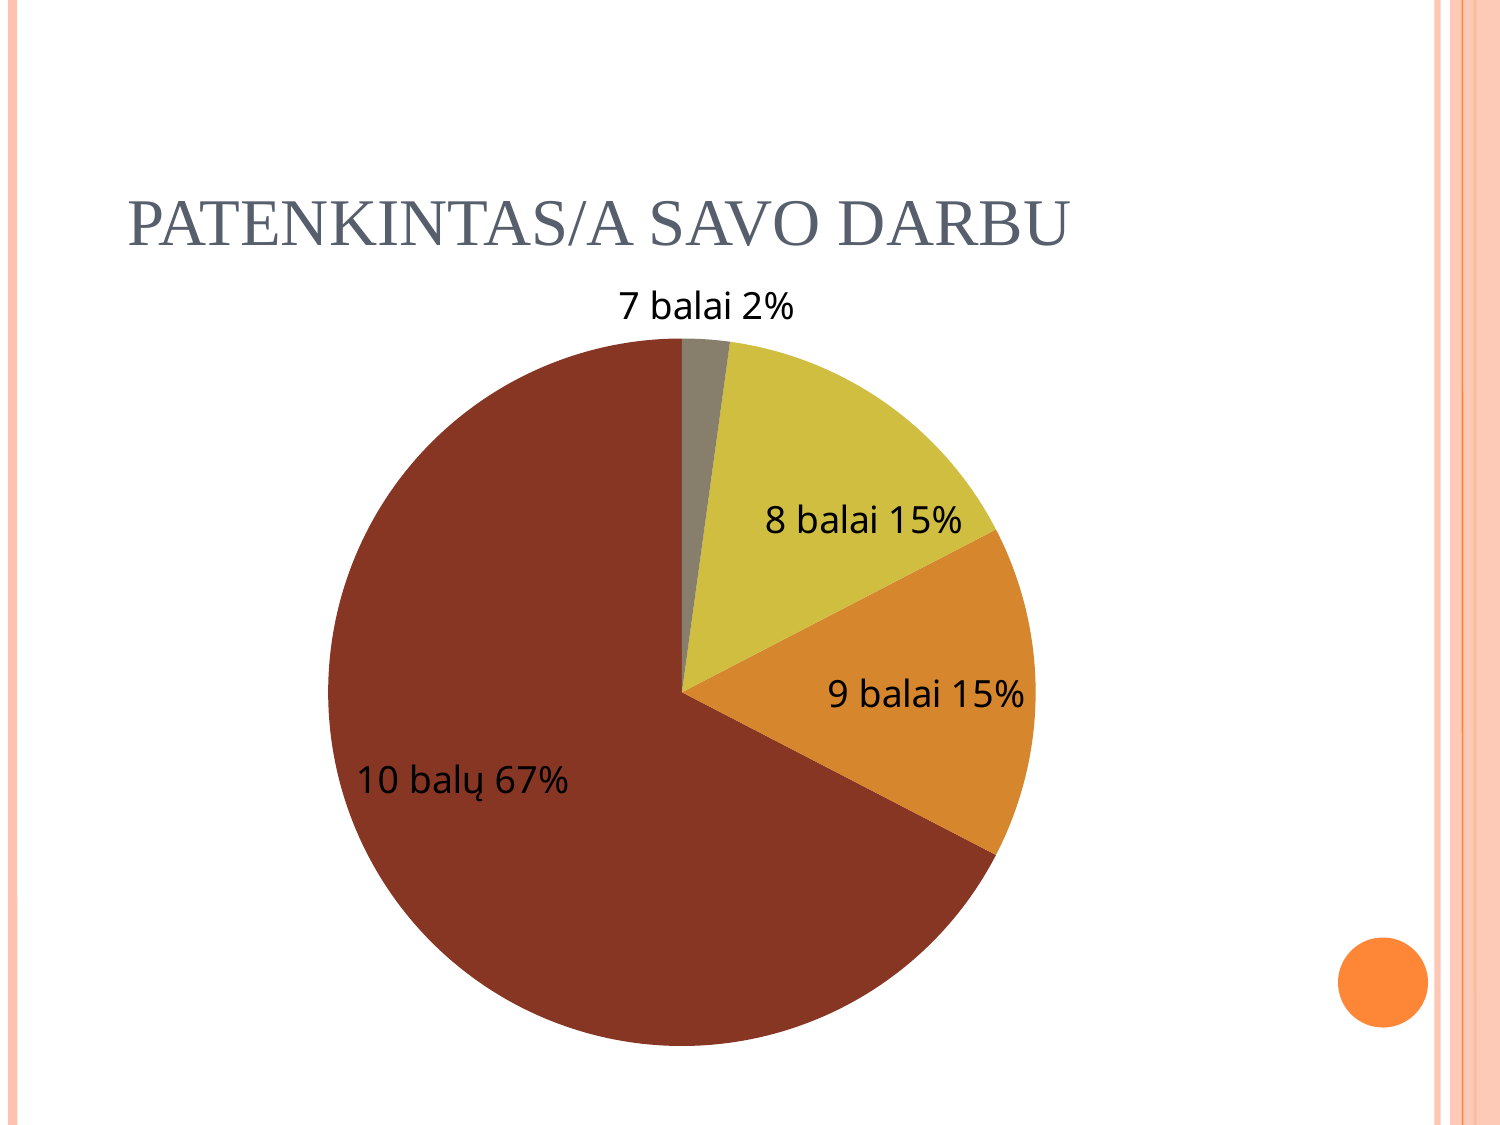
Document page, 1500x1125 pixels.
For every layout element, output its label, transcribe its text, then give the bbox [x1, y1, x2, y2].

chart [75, 262, 1300, 1062]
title Patenkintas/a savo darbu [112, 93, 1471, 267]
